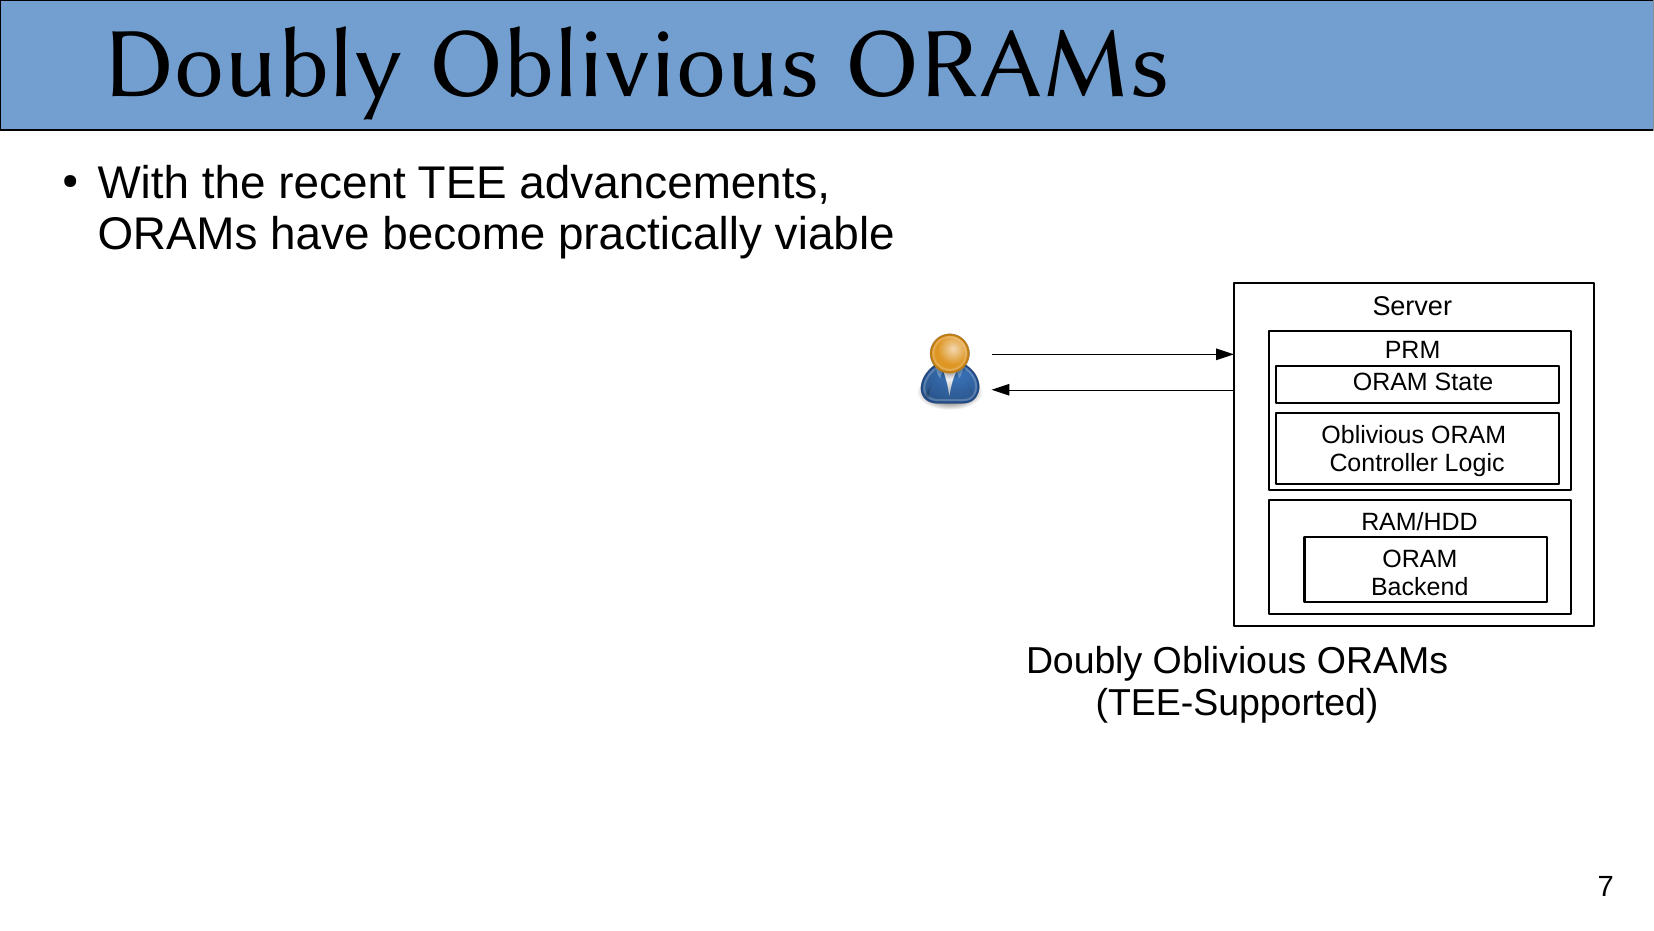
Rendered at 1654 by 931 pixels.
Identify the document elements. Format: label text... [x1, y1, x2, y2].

text_box Doubly Oblivious ORAMs (TEE-Supported) [986, 631, 1489, 773]
text_box ORAM State [1311, 360, 1536, 404]
text_box Oblivious ORAM Controller Logic [1281, 413, 1554, 544]
text_box [0, 0, 88, 130]
text_box Server [1357, 283, 1571, 329]
text_box 7 [1582, 862, 1630, 910]
text_box Doubly Oblivious ORAMs [88, 0, 1512, 247]
text_box ORAM Backend [1304, 544, 1536, 609]
text_box PRM [1370, 328, 1571, 372]
text_box [1233, 283, 1595, 626]
text_box [1512, 0, 1654, 130]
picture [908, 330, 992, 414]
text_box With the recent TEE advancements, ORAMs have become practically viable [47, 149, 922, 931]
